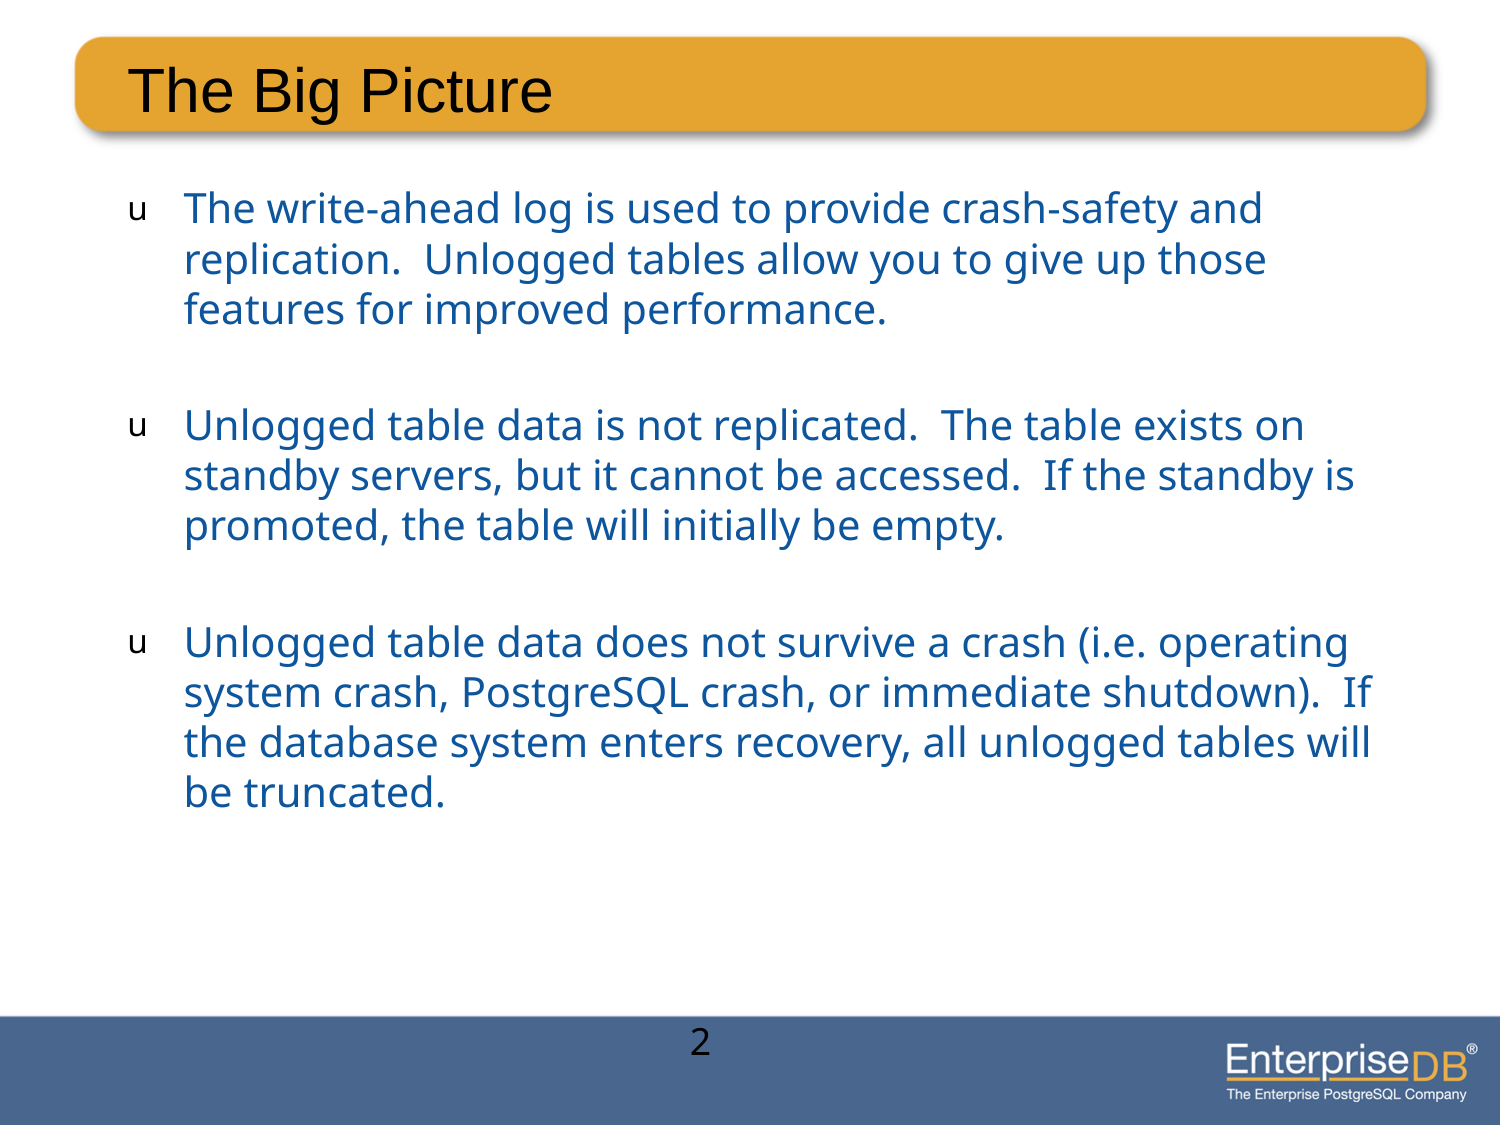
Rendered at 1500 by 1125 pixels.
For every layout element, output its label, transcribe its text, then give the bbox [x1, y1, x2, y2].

title The Big Picture [112, 37, 1388, 138]
slide_number <number> [675, 1010, 825, 1125]
picture [0, 0, 1500, 1125]
list The write-ahead log is used to provide crash-safety and replication. Unlogged tables allow you to give up those features for improved performance. Unlogged table data is not replicated. The table exists on standby servers, but it cannot be accessed. If the standby is promoted, the table will initially be empty. Unlogged table data does not survive a crash (i.e. operating system crash, PostgreSQL crash, or immediate shutdown). If the database system enters recovery, all unlogged tables will be truncated. [112, 174, 1388, 963]
